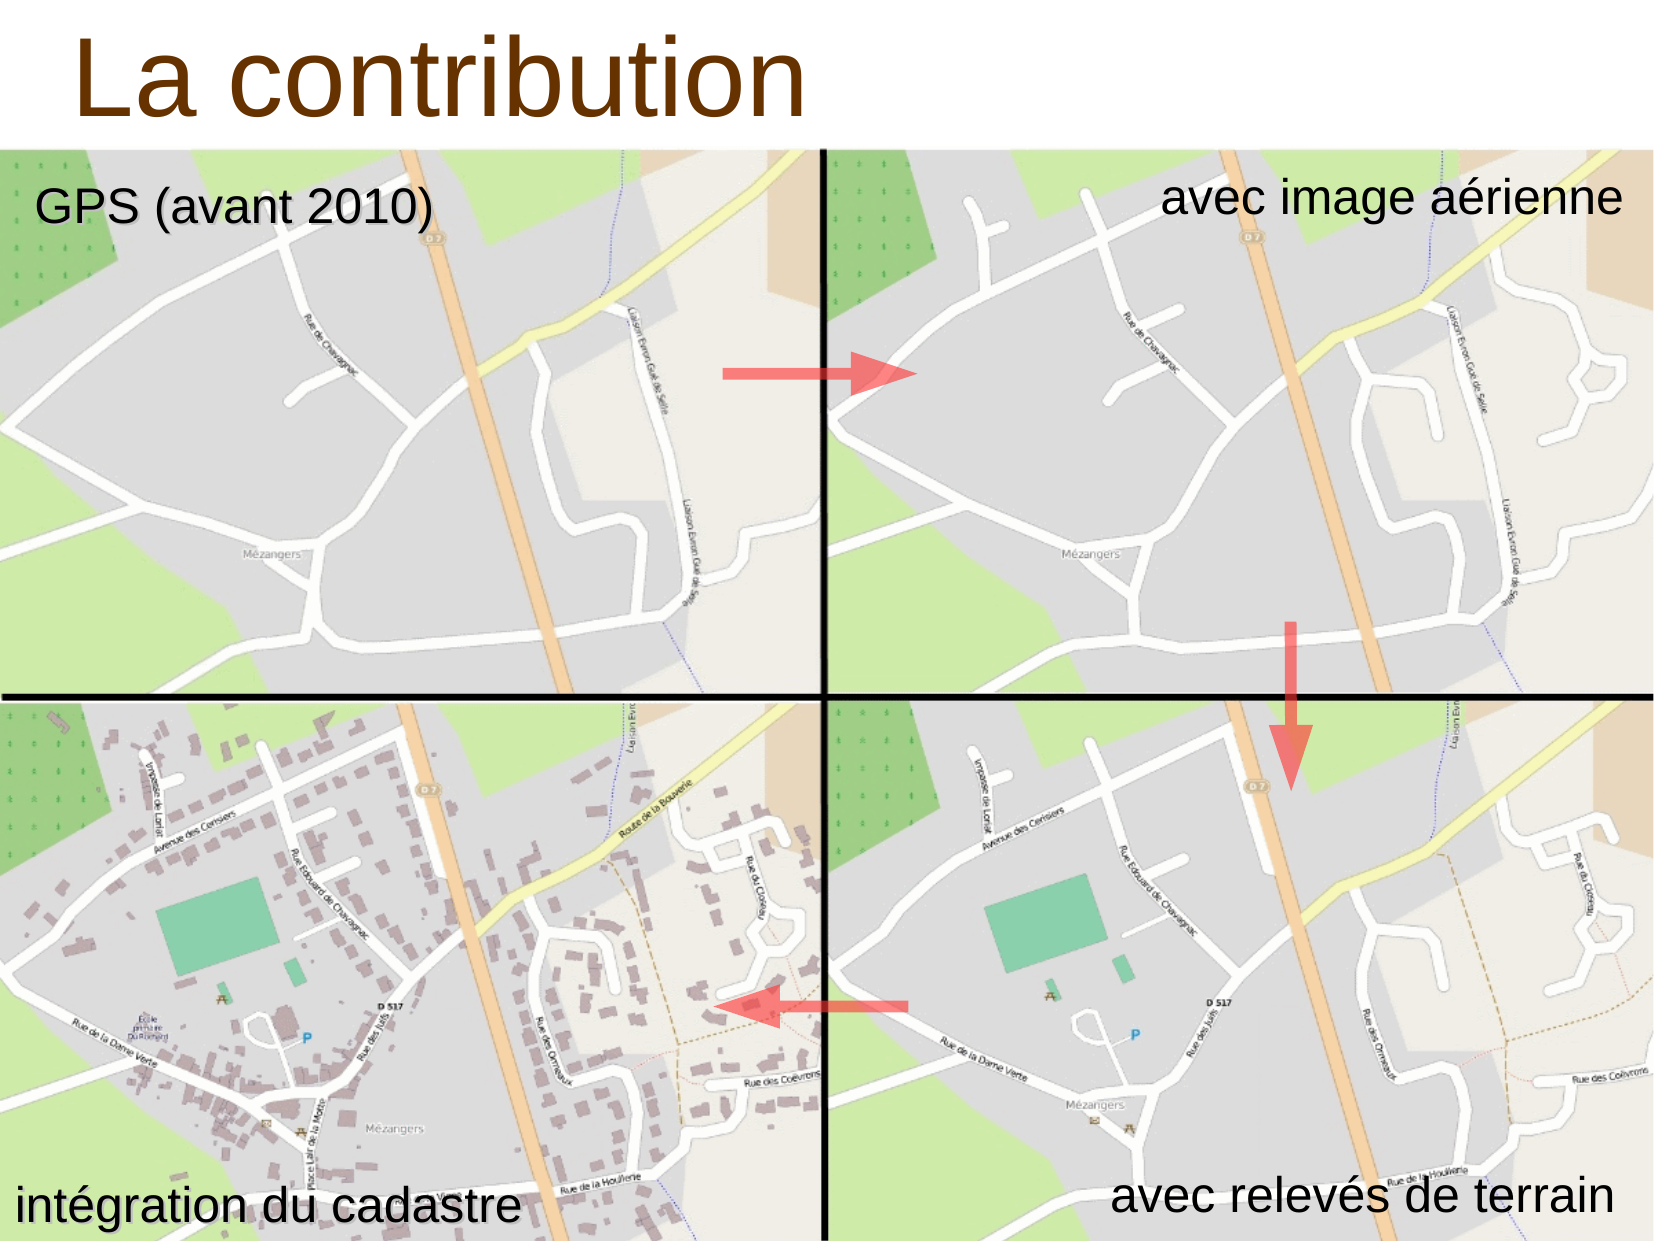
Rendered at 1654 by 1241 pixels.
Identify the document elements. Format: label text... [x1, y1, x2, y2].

text_box avec relevés de terrain [1095, 1159, 1643, 1241]
text_box intégration du cadastre [0, 1169, 542, 1241]
text_box avec image aérienne [1145, 161, 1639, 233]
title La contribution [71, 14, 1561, 141]
picture [0, 146, 1654, 1241]
text_box GPS (avant 2010) [19, 170, 561, 242]
